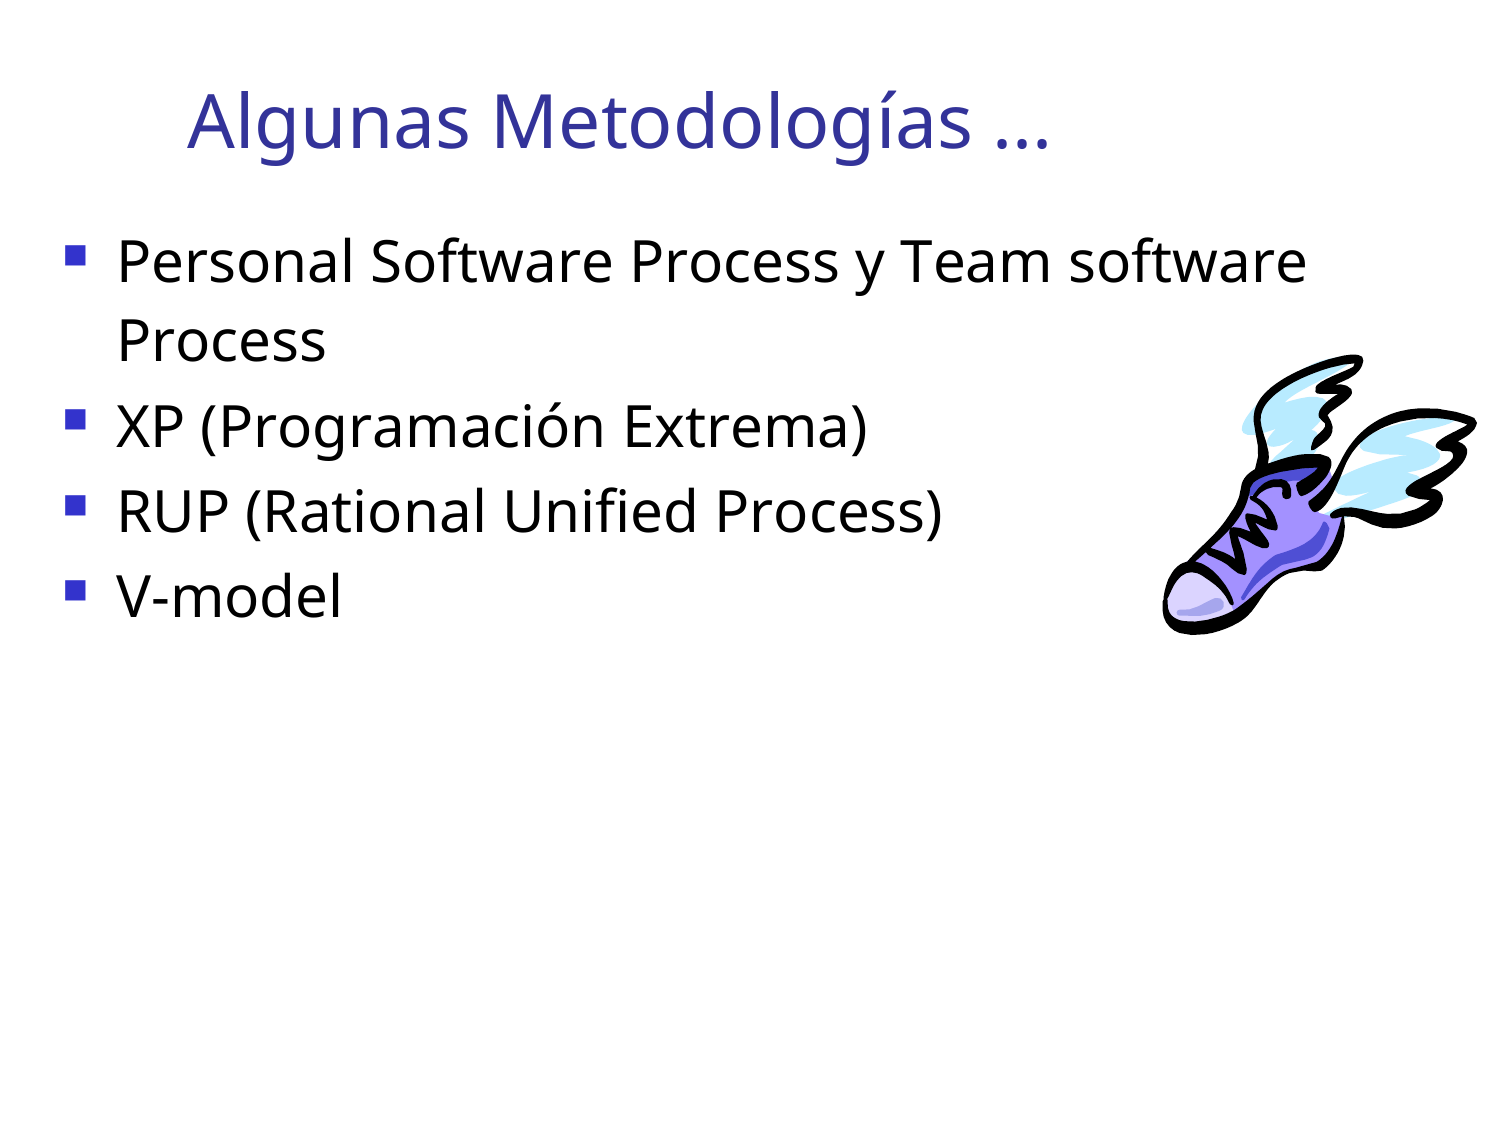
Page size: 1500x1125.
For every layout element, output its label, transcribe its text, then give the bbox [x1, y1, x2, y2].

list Personal Software Process y Team software Process XP (Programación Extrema)‏ RUP (Rational Unified Process)‏ V-model [62, 220, 1388, 861]
picture [1162, 352, 1480, 638]
title Algunas Metodologías ... [187, 45, 1466, 193]
